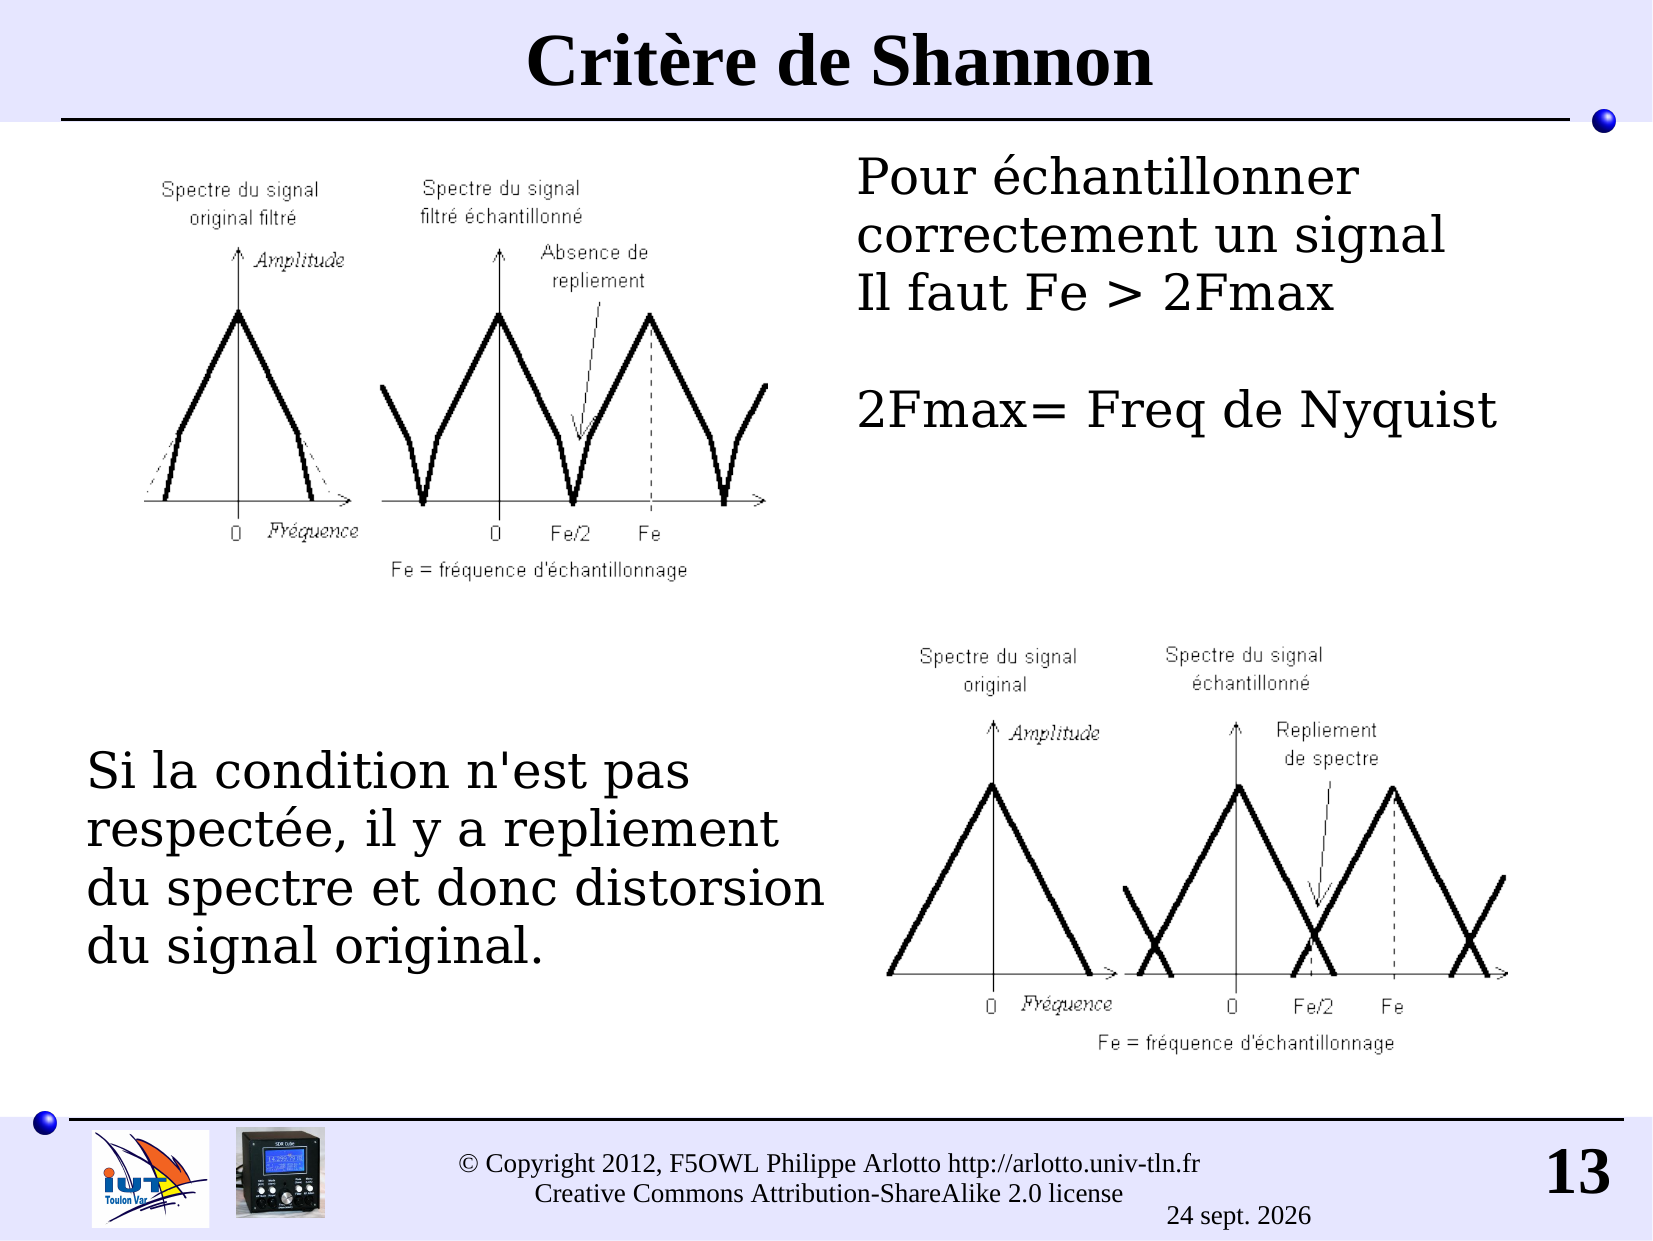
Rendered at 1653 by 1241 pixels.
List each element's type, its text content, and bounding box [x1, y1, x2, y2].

picture [144, 147, 768, 607]
text_box Pour échantillonner correctement un signal Il faut Fe > 2Fmax 2Fmax= Freq de Nyquist [856, 147, 1499, 439]
picture [885, 620, 1508, 1080]
text_box Si la condition n'est pas respectée, il y a repliement du spectre et donc distorsion du signal original. [86, 742, 827, 1034]
title Critère de Shannon [95, 11, 1585, 110]
picture [236, 1127, 325, 1218]
